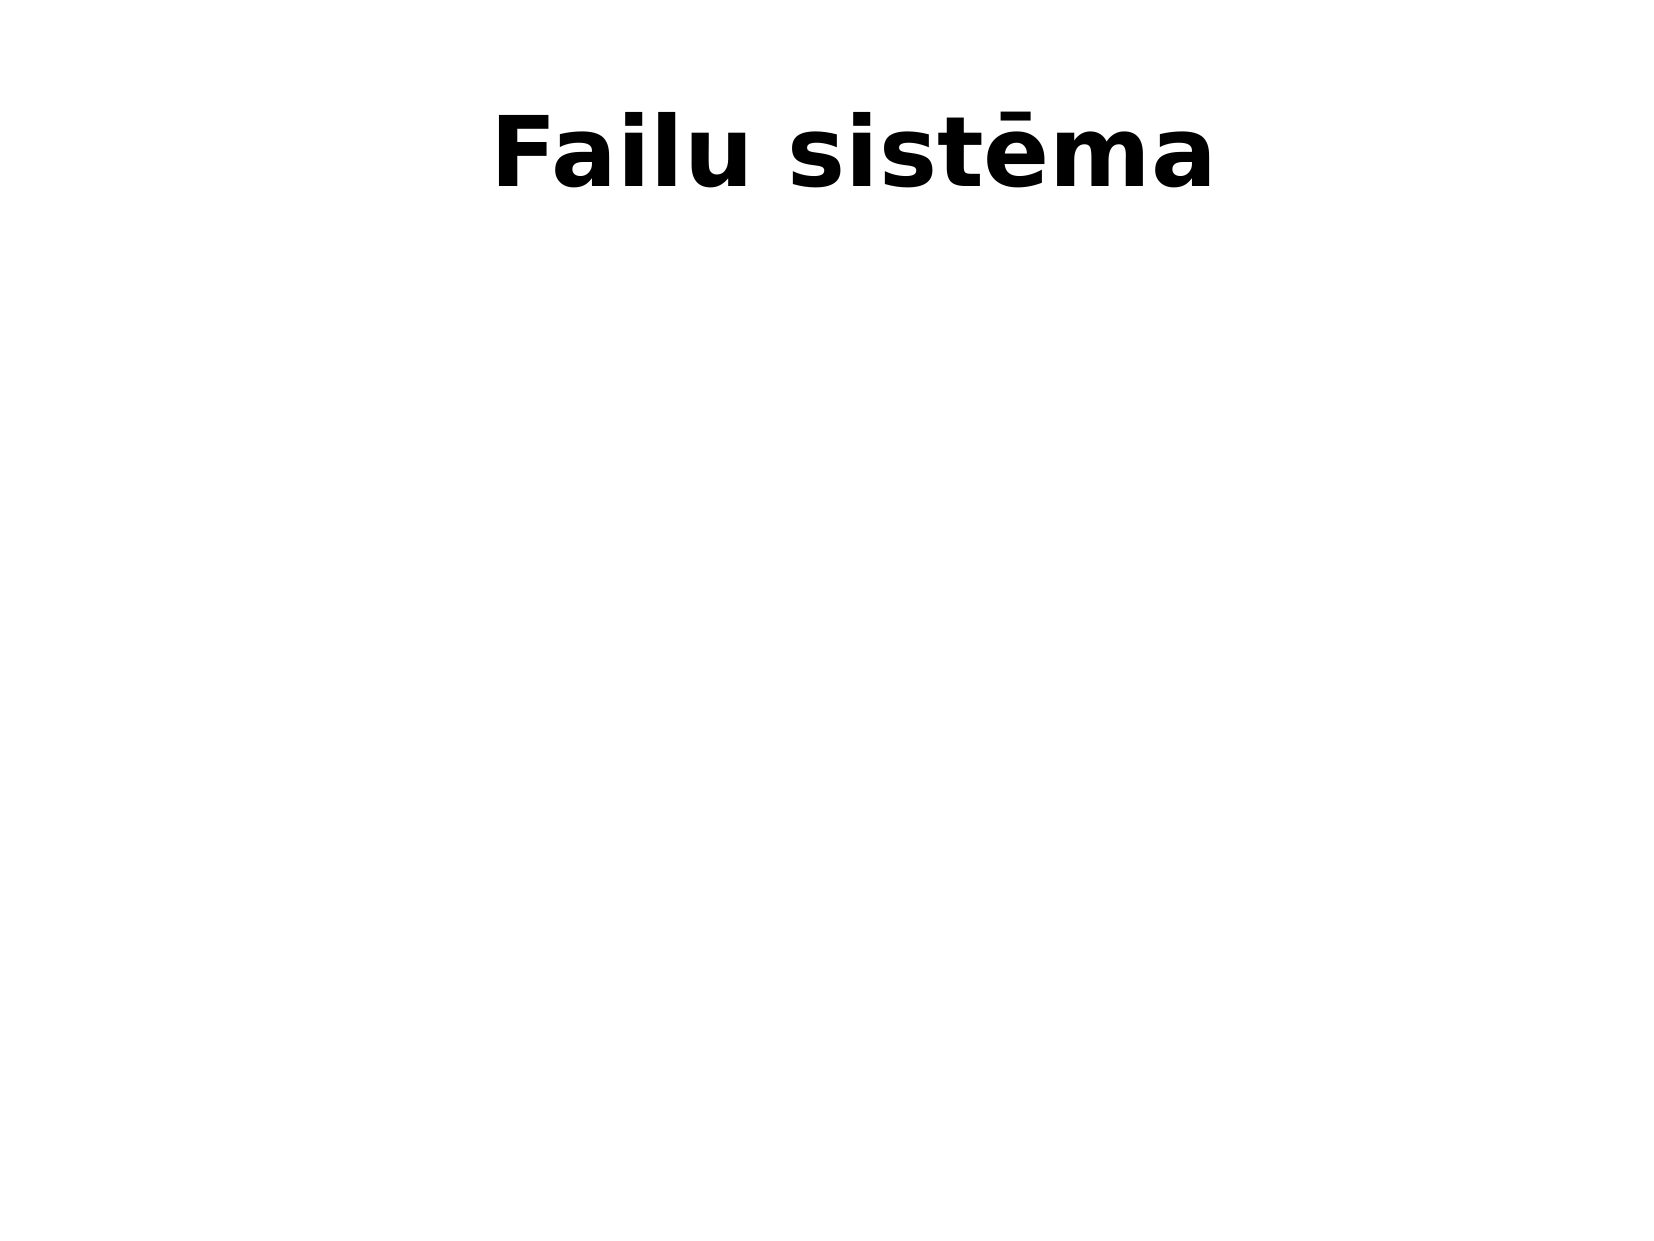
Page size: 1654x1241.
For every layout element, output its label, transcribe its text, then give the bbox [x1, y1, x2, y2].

title Failu sistēma [137, 57, 1571, 249]
